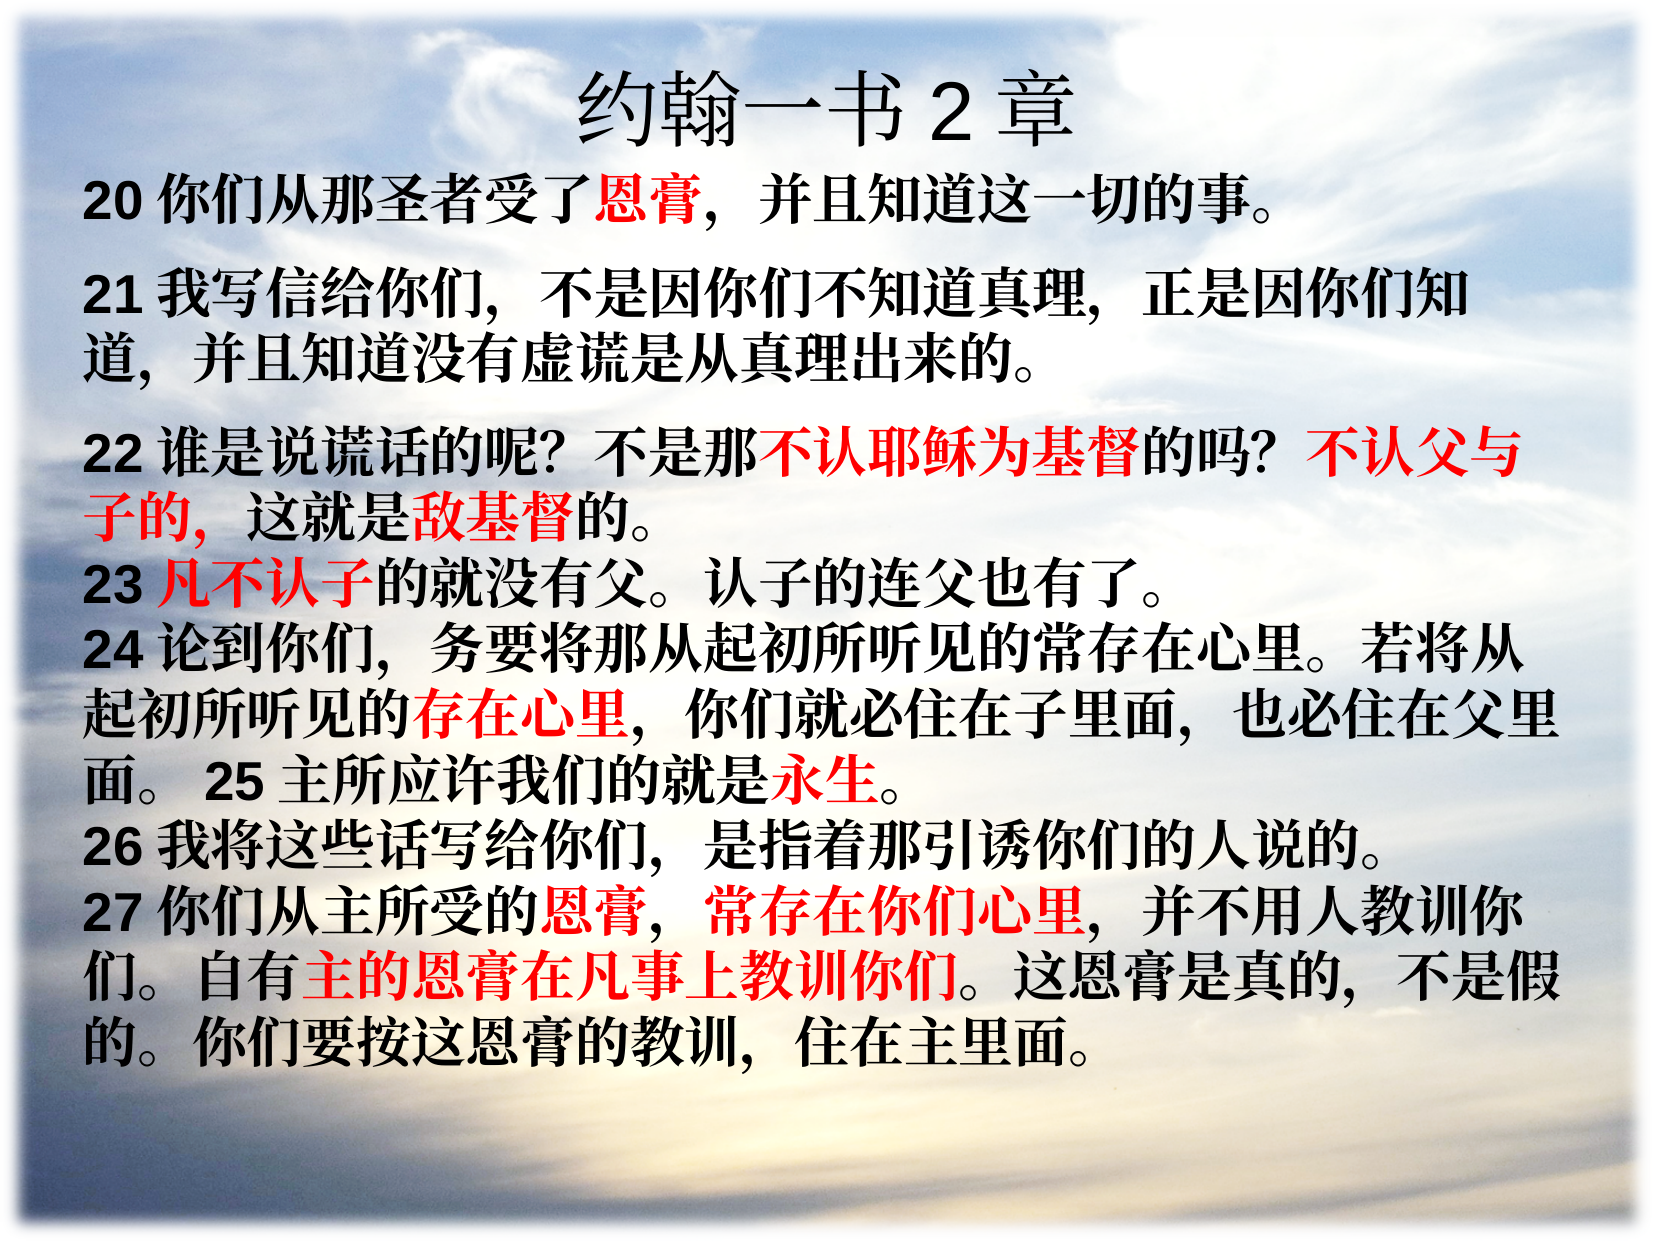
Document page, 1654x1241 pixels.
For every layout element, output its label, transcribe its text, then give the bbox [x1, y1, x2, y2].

list 20你们从那圣者受了恩膏，并且知道这一切的事。 21我写信给你们，不是因你们不知道真理，正是因你们知道，并且知道没有虚谎是从真理出来的。 22谁是说谎话的呢？不是那不认耶稣为基督的吗？不认父与子的，这就是敌基督的。 23凡不认子的就没有父。认子的连父也有了。 24论到你们，务要将那从起初所听见的常存在心里。若将从起初所听见的存在心里，你们就必住在子里面，也必住在父里面。25主所应许我们的就是永生。 26我将这些话写给你们，是指着那引诱你们的人说的。 27你们从主所受的恩膏，常存在你们心里，并不用人教训你们。自有主的恩膏在凡事上教训你们。这恩膏是真的，不是假的。你们要按这恩膏的教训，住在主里面。 [82, 165, 1571, 1075]
title 约翰一书2章 [82, 49, 1571, 165]
picture [0, 0, 1654, 1241]
